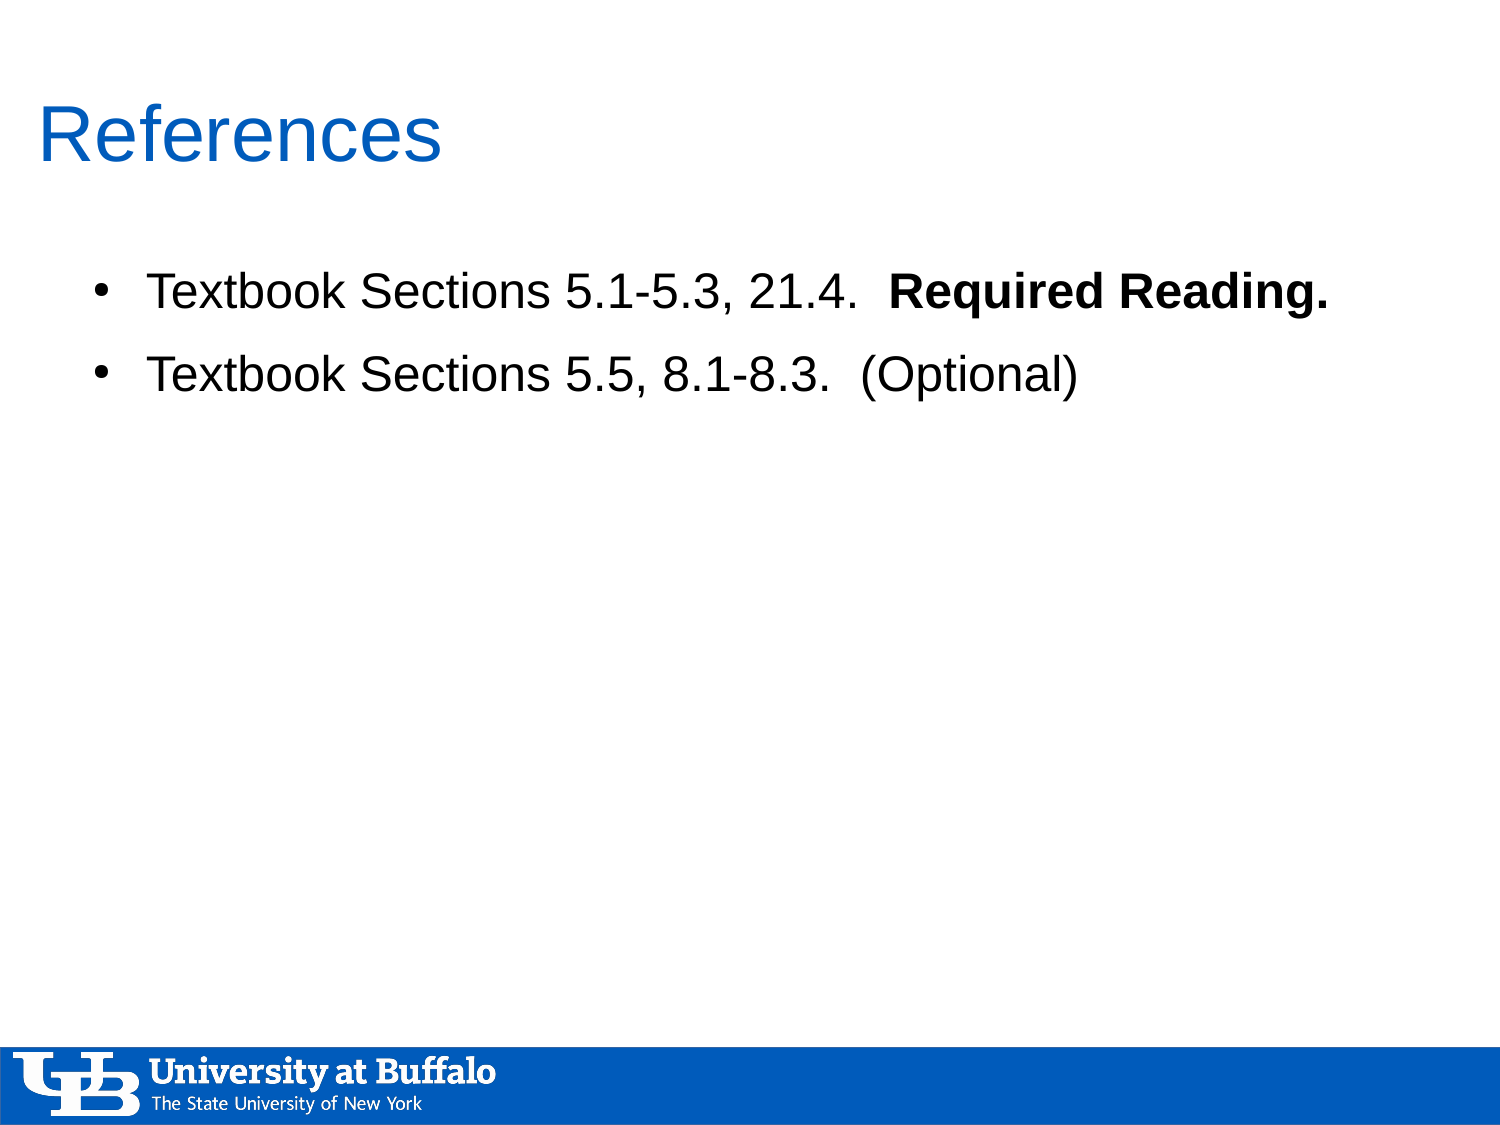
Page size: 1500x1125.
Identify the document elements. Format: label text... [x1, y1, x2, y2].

title References [37, 89, 1388, 179]
picture [13, 1052, 496, 1116]
list Textbook Sections 5.1-5.3, 21.4. Required Reading. Textbook Sections 5.5, 8.1-8.3. (Optional) [75, 263, 1425, 916]
